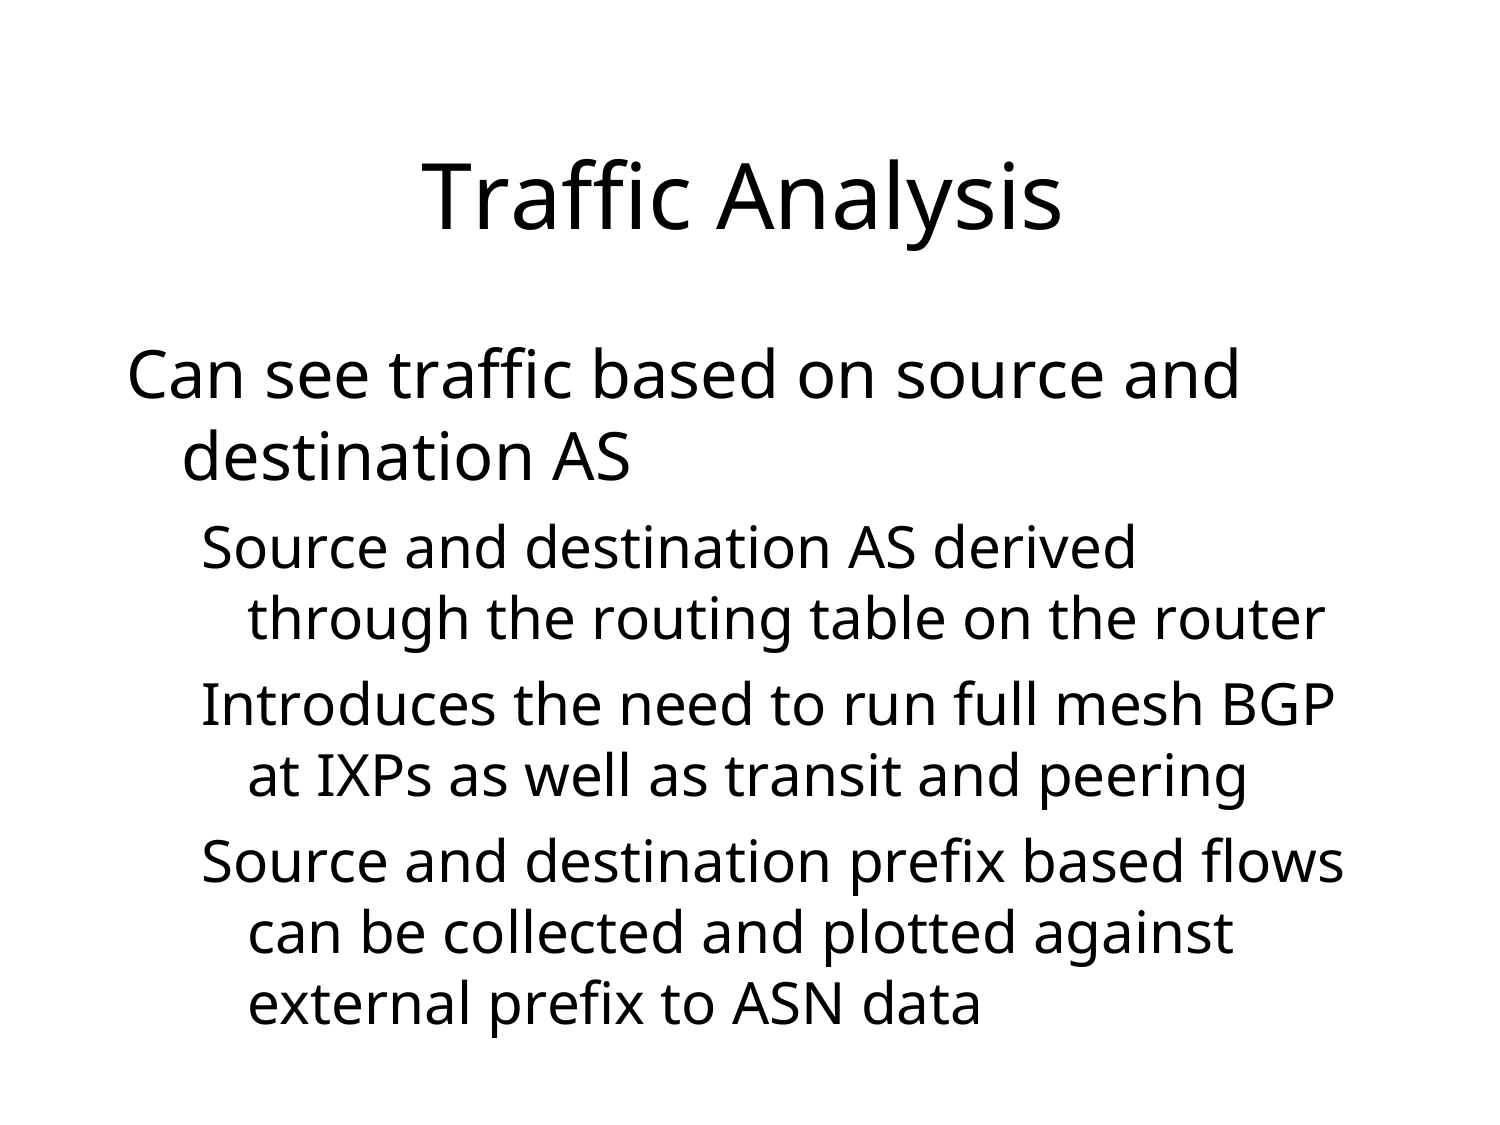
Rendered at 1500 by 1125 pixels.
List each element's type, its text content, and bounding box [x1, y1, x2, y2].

title Traffic Analysis [112, 62, 1388, 324]
list Can see traffic based on source and destination AS Source and destination AS derived through the routing table on the router Introduces the need to run full mesh BGP at IXPs as well as transit and peering Source and destination prefix based flows can be collected and plotted against external prefix to ASN data [112, 324, 1388, 1011]
